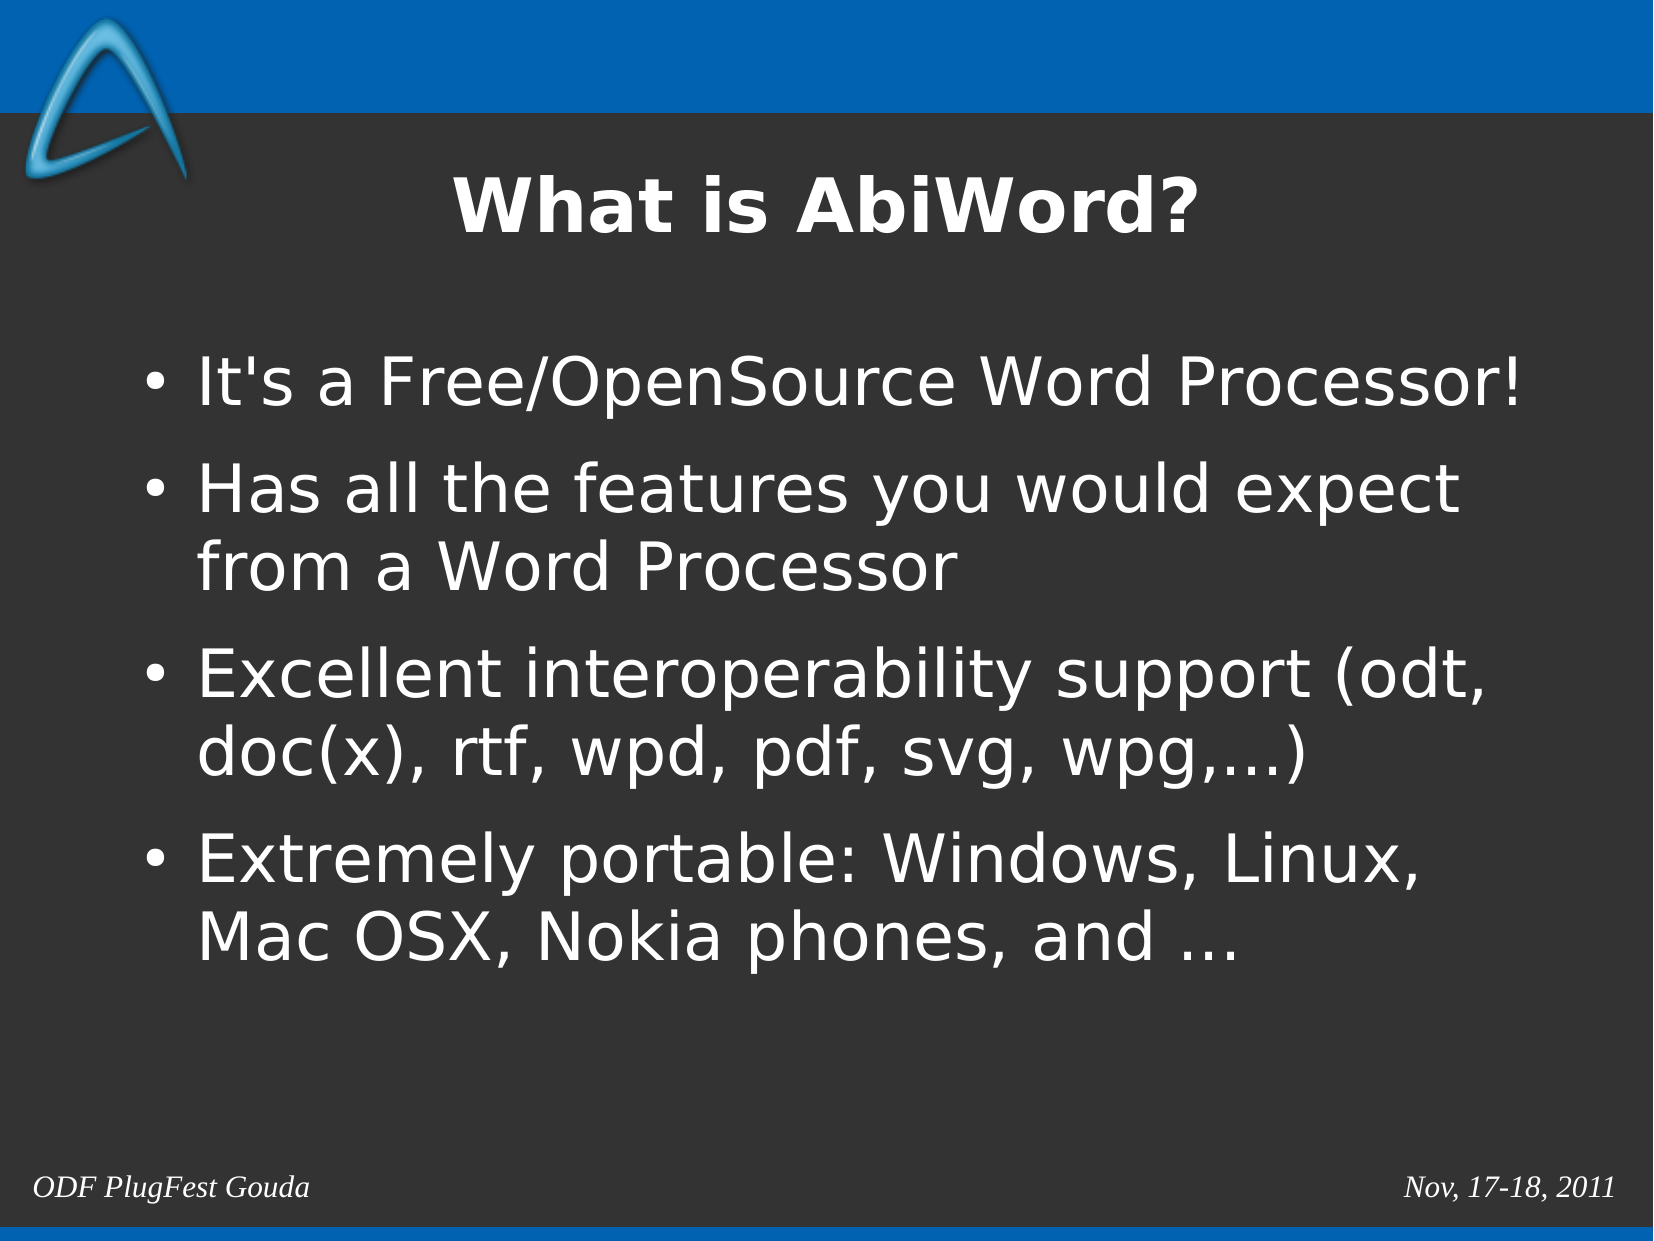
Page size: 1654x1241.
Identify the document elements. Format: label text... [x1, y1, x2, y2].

picture [5, 5, 204, 194]
title What is AbiWord? [121, 102, 1533, 310]
list It's a Free/OpenSource Word Processor! Has all the features you would expect from a Word Processor Excellent interoperability support (odt, doc(x), rtf, wpd, pdf, svg, wpg,...) Extremely portable: Windows, Linux, Mac OSX, Nokia phones, and ... [125, 343, 1538, 1126]
